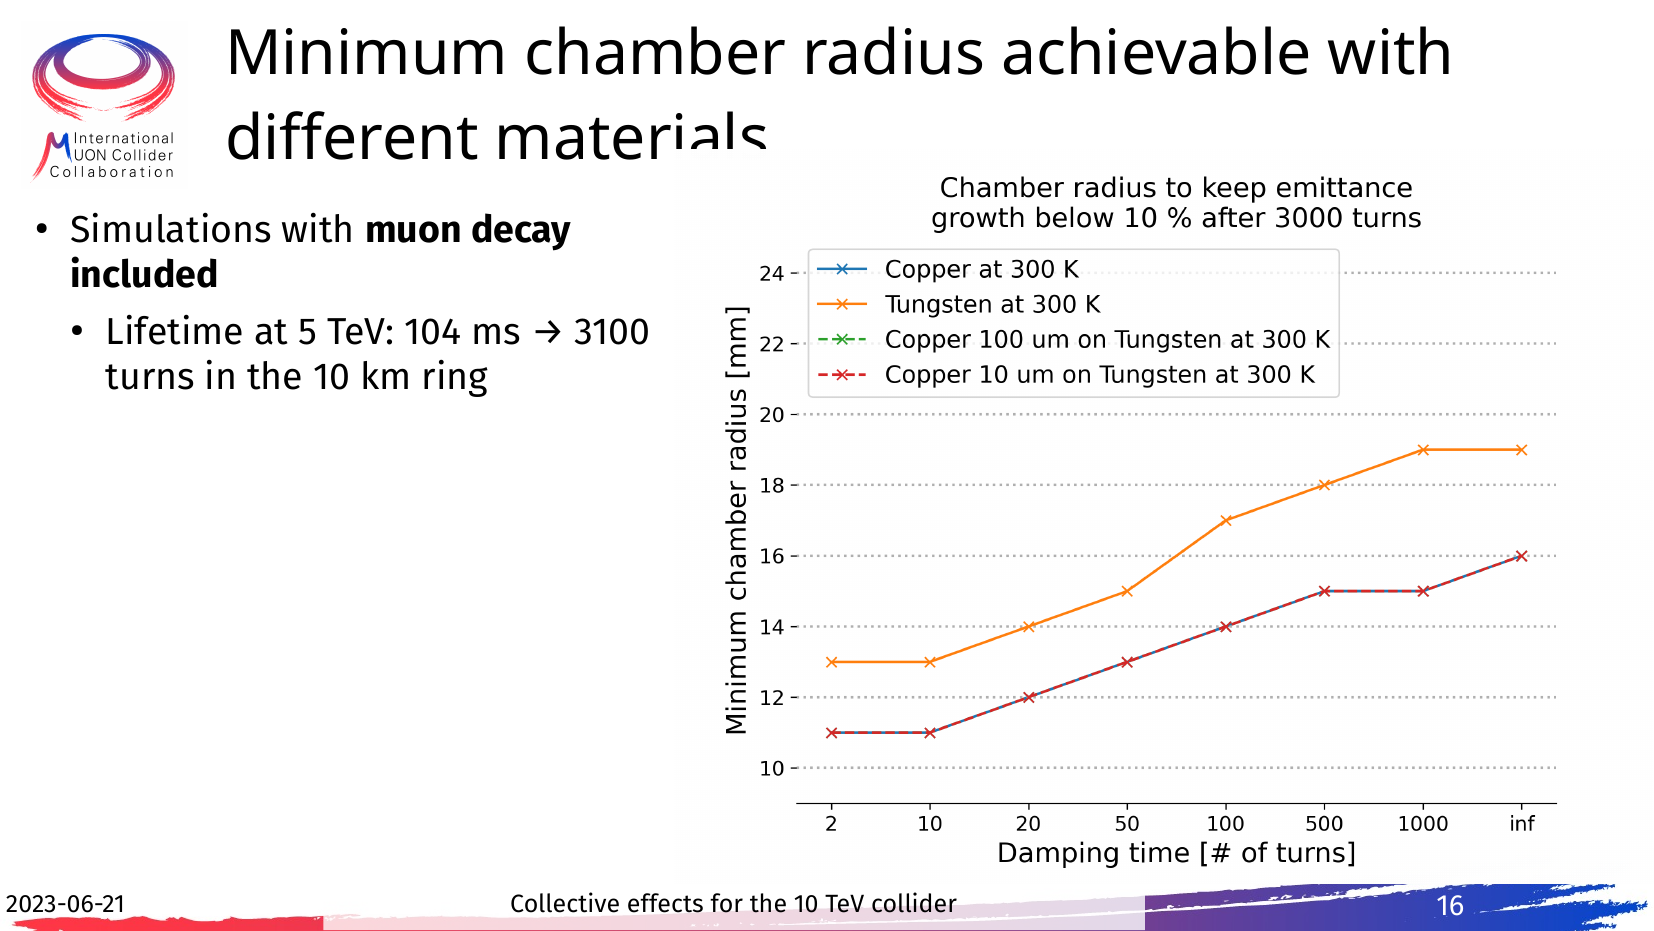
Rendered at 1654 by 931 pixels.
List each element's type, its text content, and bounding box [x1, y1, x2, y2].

title Minimum chamber radius achievable with different materials [225, 7, 1571, 200]
text_box Simulations with muon decay included Lifetime at 5 TeV: 104 ms → 3100 turns in the 10 km ring [20, 200, 674, 810]
picture [21, 21, 188, 189]
picture [0, 149, 1654, 931]
